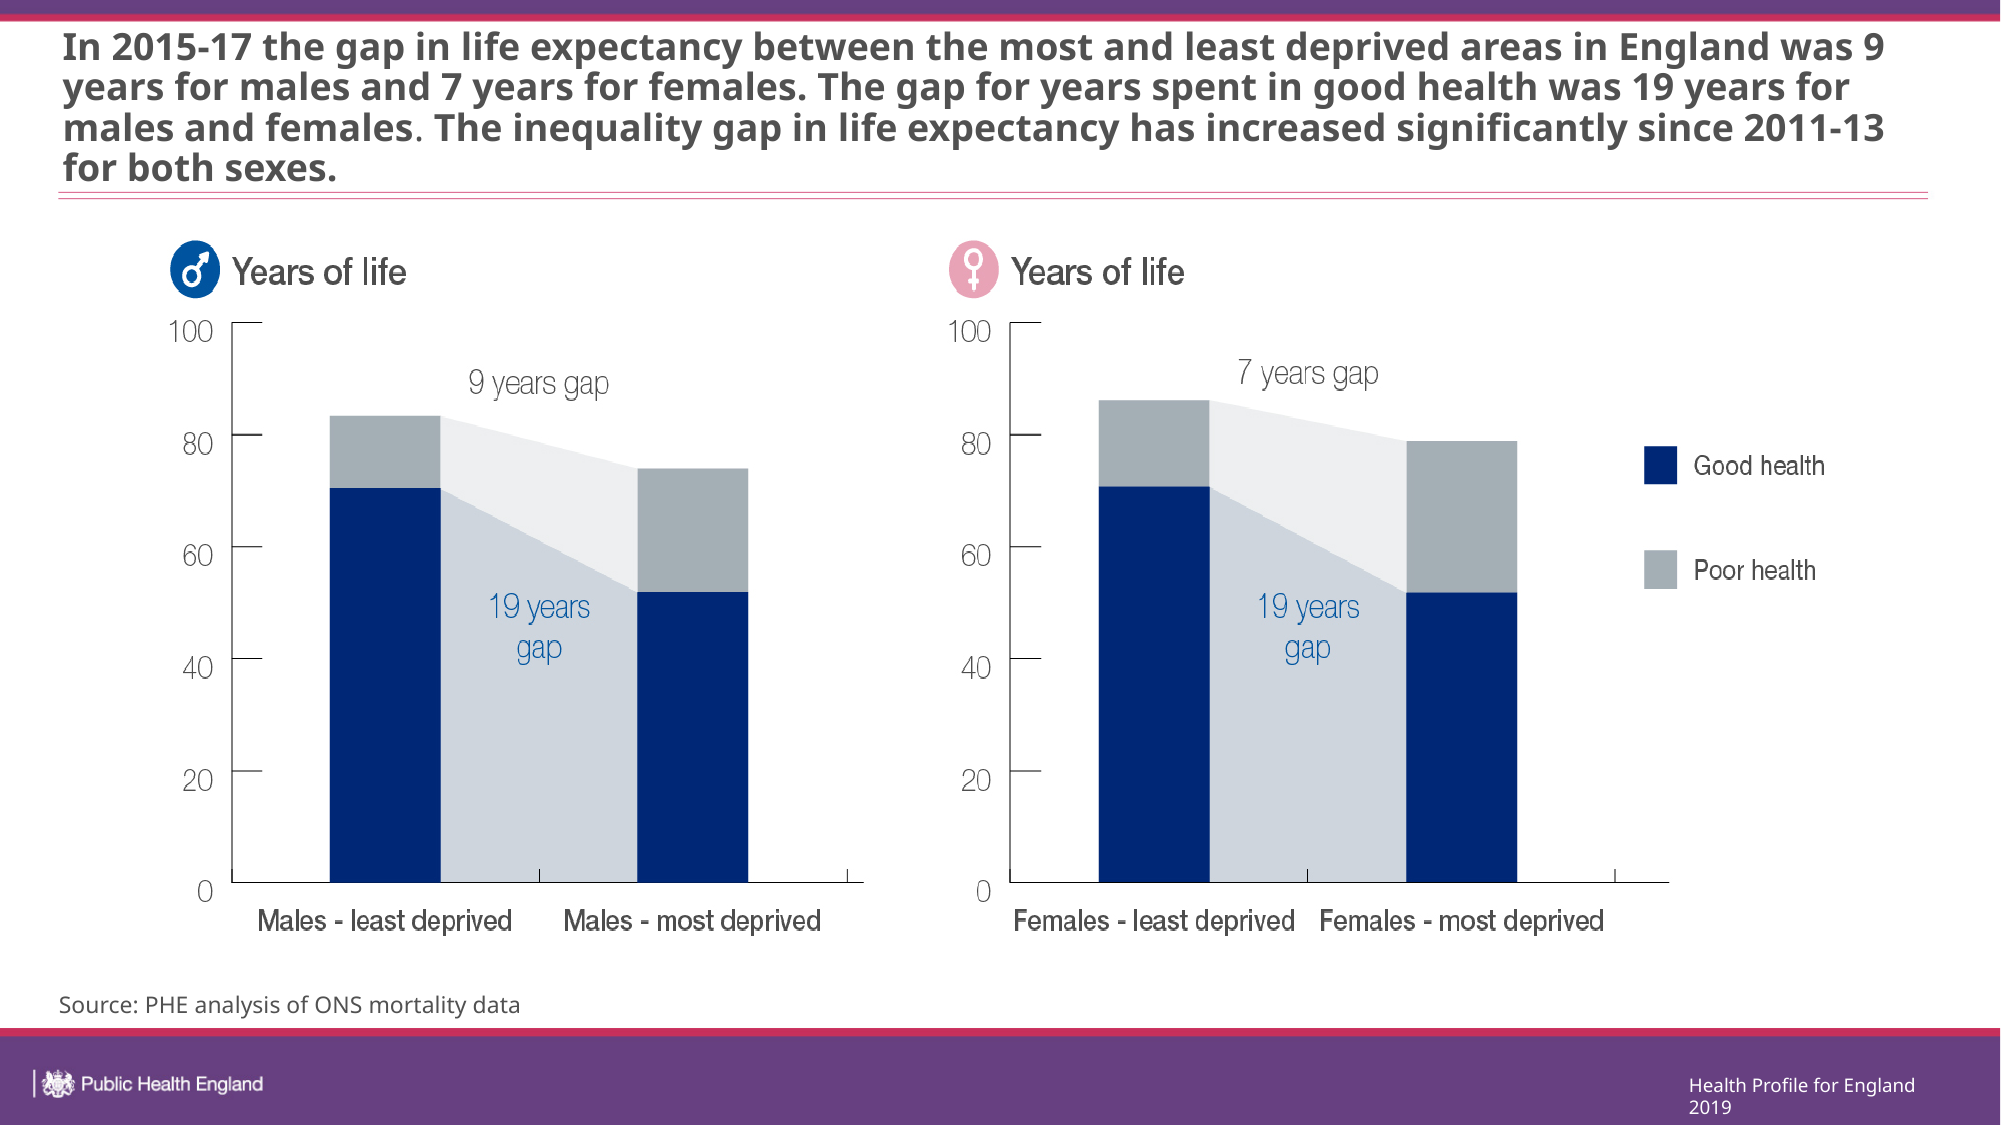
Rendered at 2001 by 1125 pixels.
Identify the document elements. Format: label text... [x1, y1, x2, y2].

text_box Source: PHE analysis of ONS mortality data [43, 983, 747, 1027]
text_box Health Profile for England 2019 [1673, 1065, 1978, 1105]
title In 2015-17 the gap in life expectancy between the most and least deprived areas in England was 9 years for males and 7 years for females. The gap for years spent in good health was 19 years for males and females. The inequality gap in life expectancy has increased significantly since 2011-13 for both sexes. [47, 0, 1960, 218]
picture [82, 217, 1918, 984]
